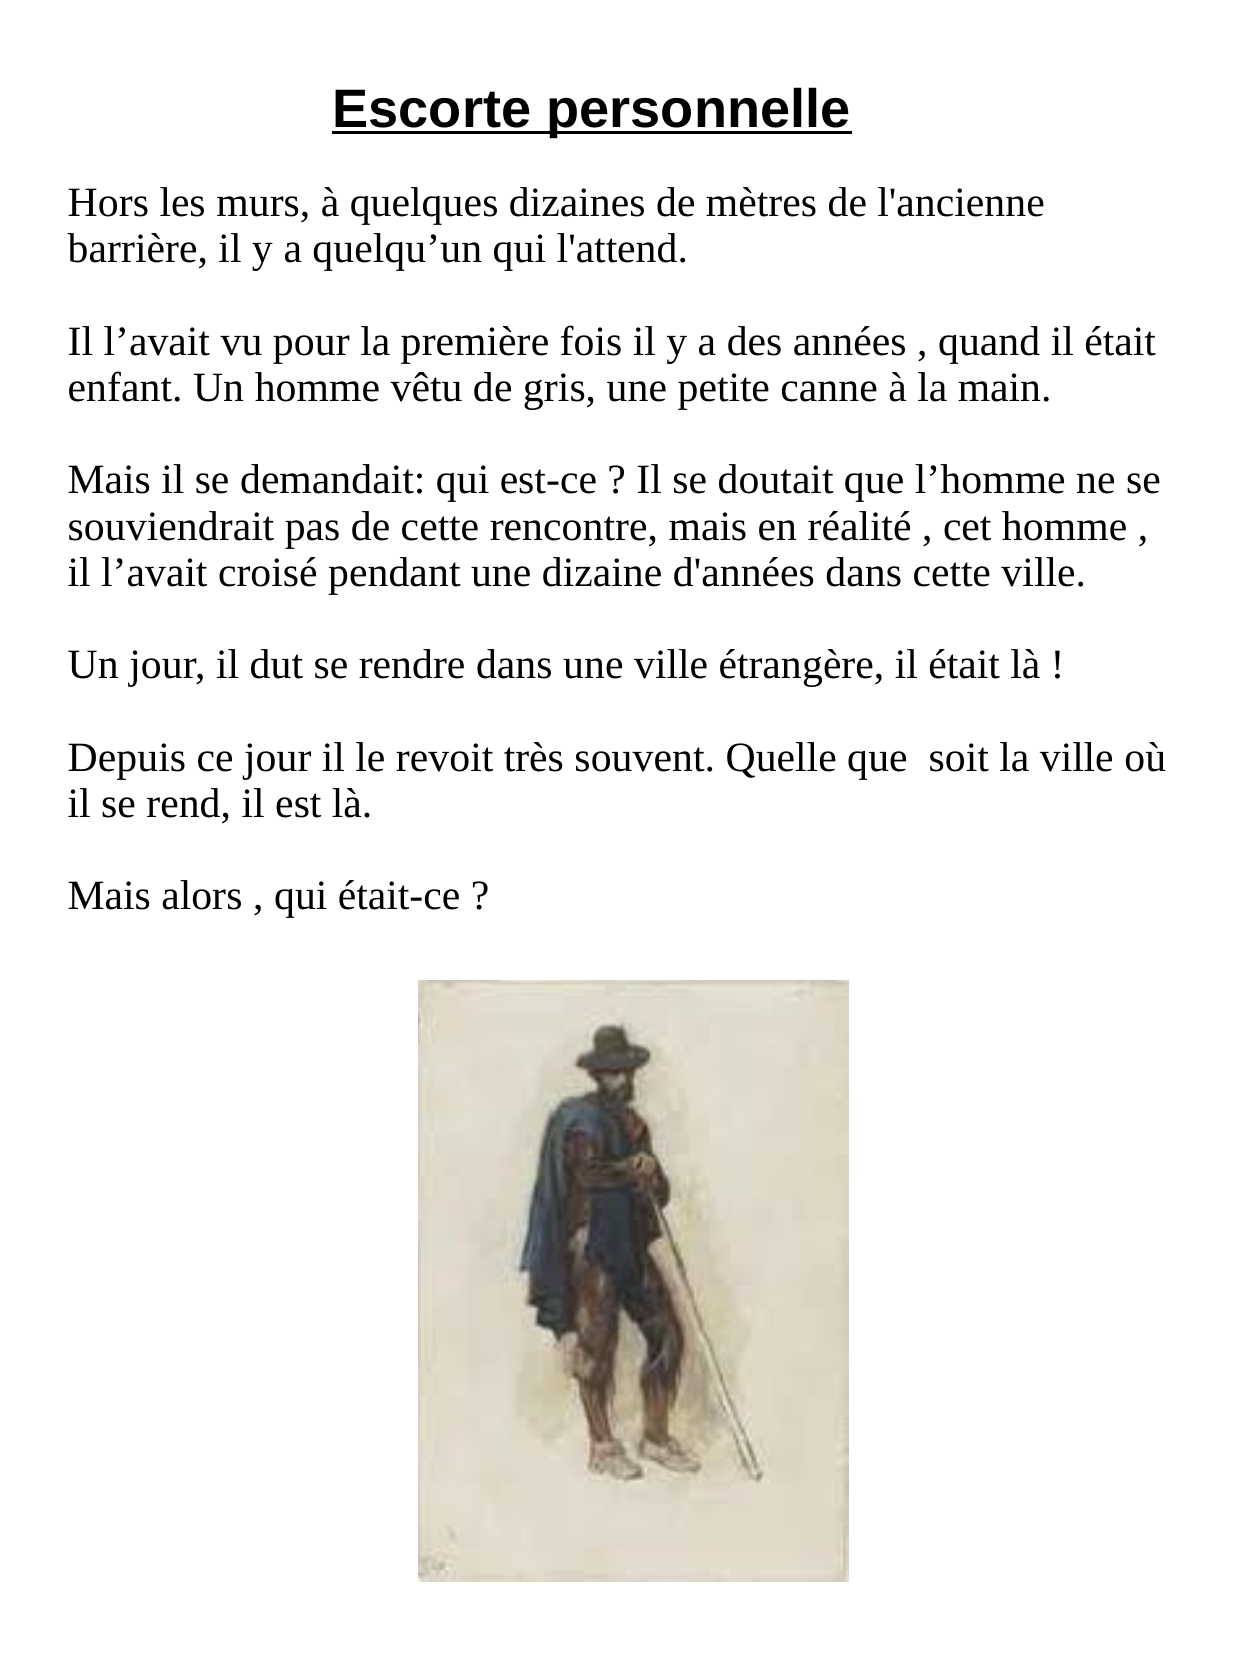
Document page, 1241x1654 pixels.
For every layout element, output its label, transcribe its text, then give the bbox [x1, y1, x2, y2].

text_box Escorte personnelle [0, 71, 914, 150]
picture [418, 980, 849, 1582]
text_box Hors les murs, à quelques dizaines de mètres de l'ancienne barrière, il y a quelqu’un qui l'attend. Il l’avait vu pour la première fois il y a des années , quand il était enfant. Un homme vêtu de gris, une petite canne à la main. Mais il se demandait: qui est-ce ? Il se doutait que l’homme ne se souviendrait pas de cette rencontre, mais en réalité , cet homme , il l’avait croisé pendant une dizaine d'années dans cette ville. Un jour, il dut se rendre dans une ville étrangère, il était là ! Depuis ce jour il le revoit très souvent. Quelle que soit la ville où il se rend, il est là. Mais alors , qui était-ce ? [53, 171, 1188, 961]
